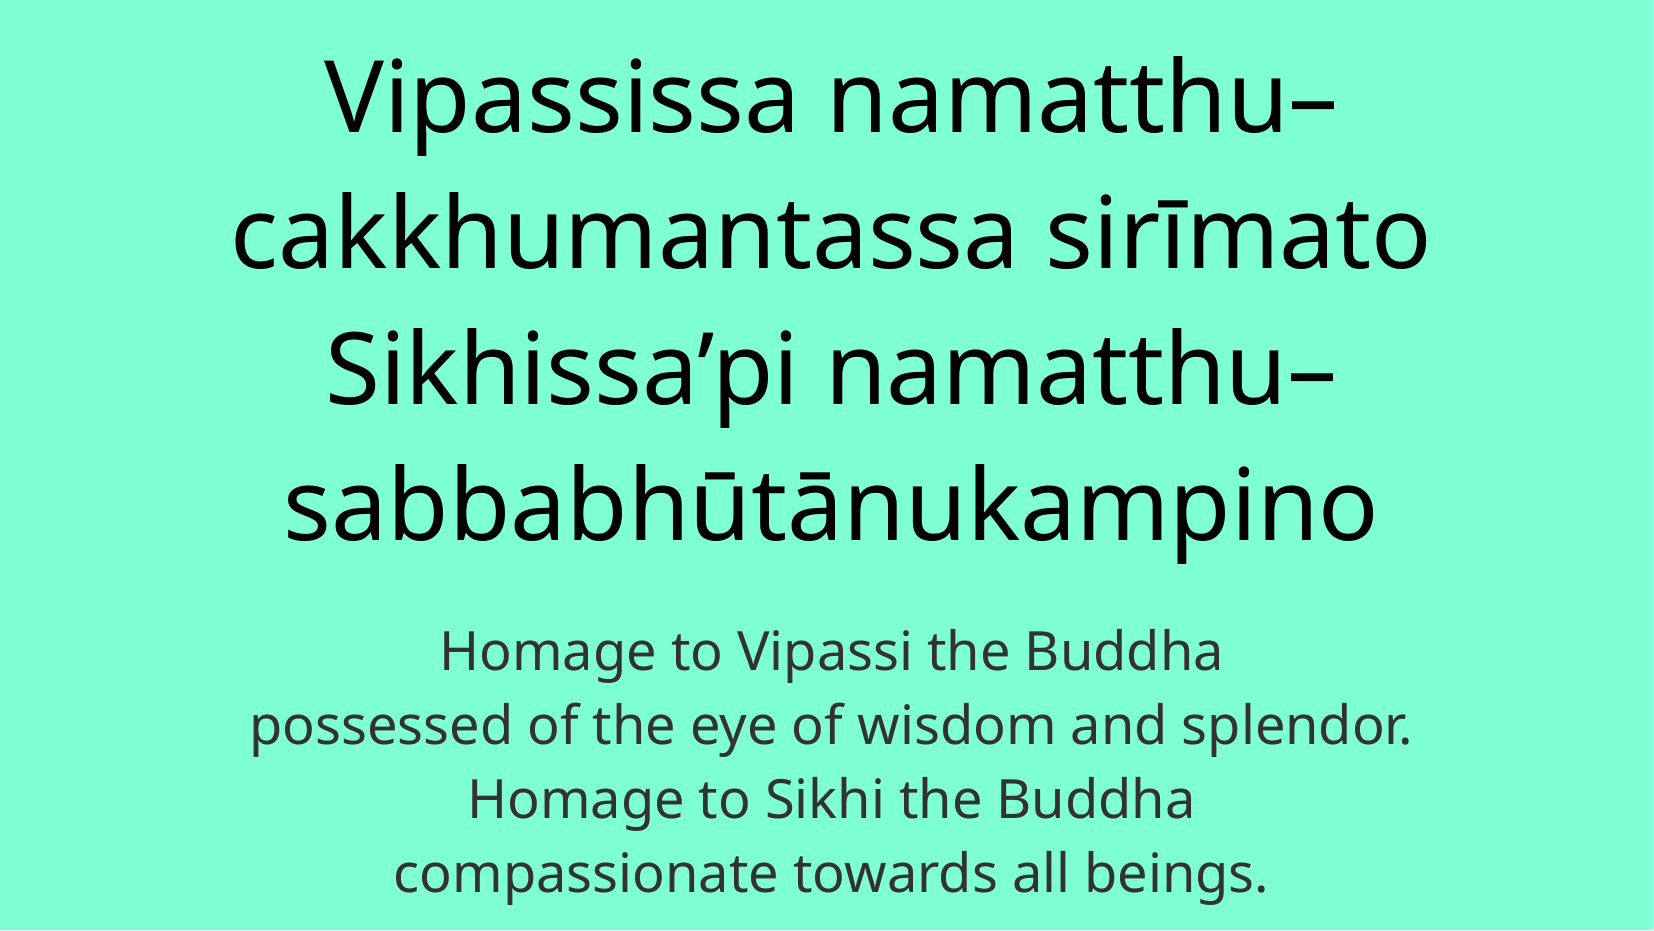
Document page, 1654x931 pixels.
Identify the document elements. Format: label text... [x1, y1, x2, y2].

subtitle Vipassissa namatthu– cakkhumantassa sirīmato Sikhissa’pi namatthu– sabbabhūtānukampino Homage to Vipassi the Buddha possessed of the eye of wisdom and splendor. Homage to Sikhi the Buddha compassionate towards all beings. [46, 0, 1618, 931]
